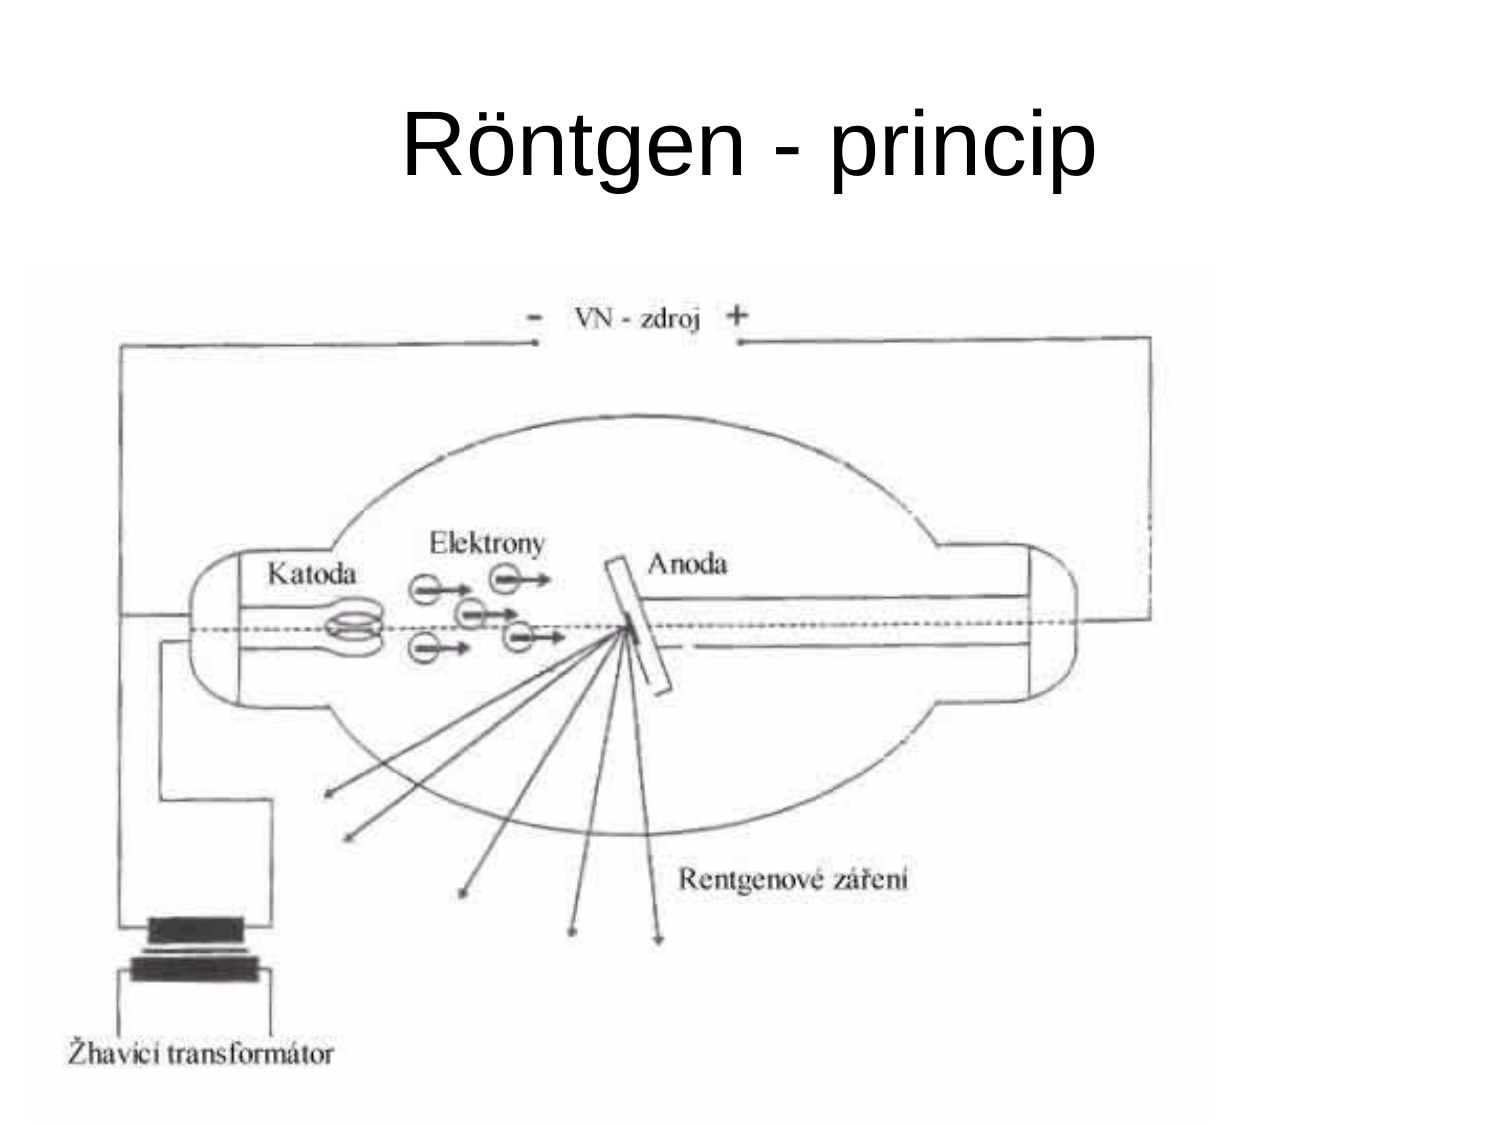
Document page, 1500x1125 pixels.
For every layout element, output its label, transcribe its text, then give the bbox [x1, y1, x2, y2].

title Röntgen - princip [75, 20, 1426, 257]
picture [29, 265, 1211, 1122]
